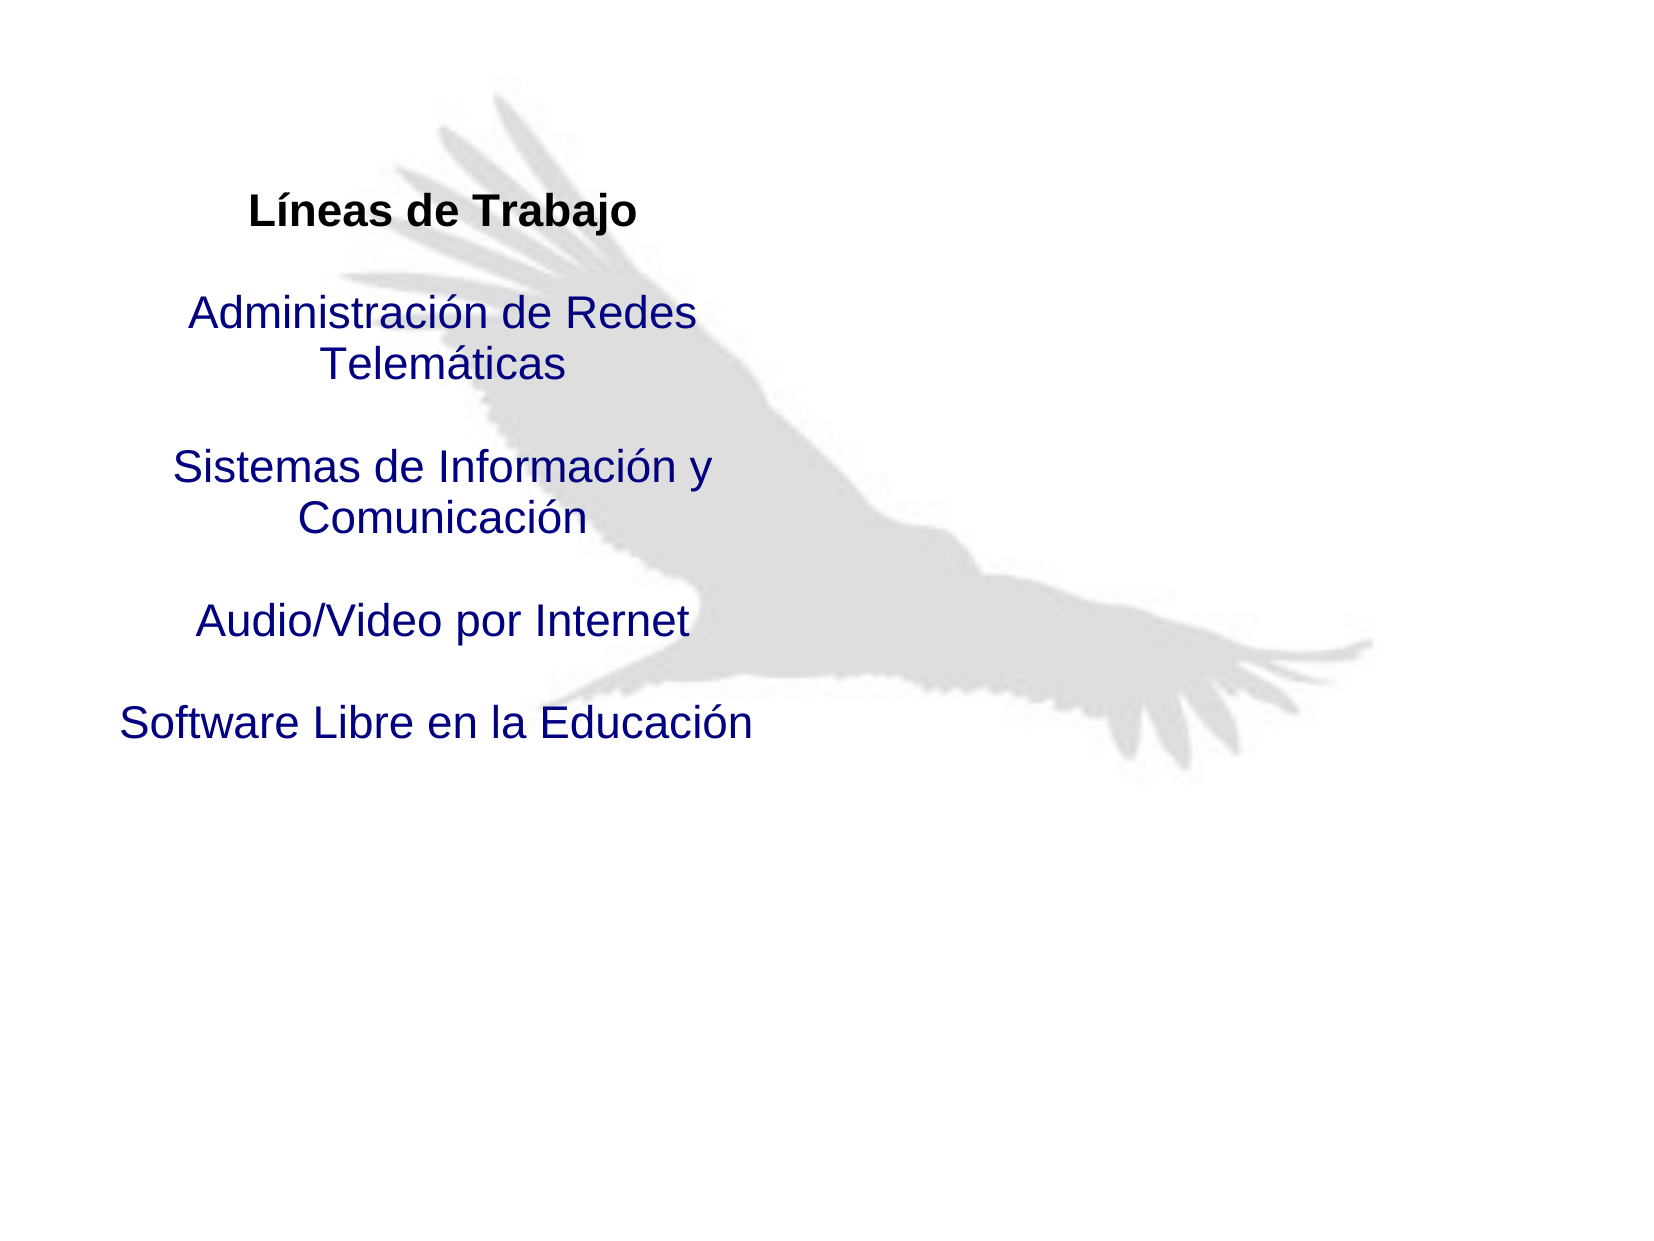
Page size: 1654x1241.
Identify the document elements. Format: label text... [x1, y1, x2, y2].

picture [324, 76, 1388, 800]
text_box Líneas de Trabajo Administración de Redes Telemáticas Sistemas de Información y Comunicación Audio/Video por Internet Software Libre en la Educación [88, 177, 798, 756]
